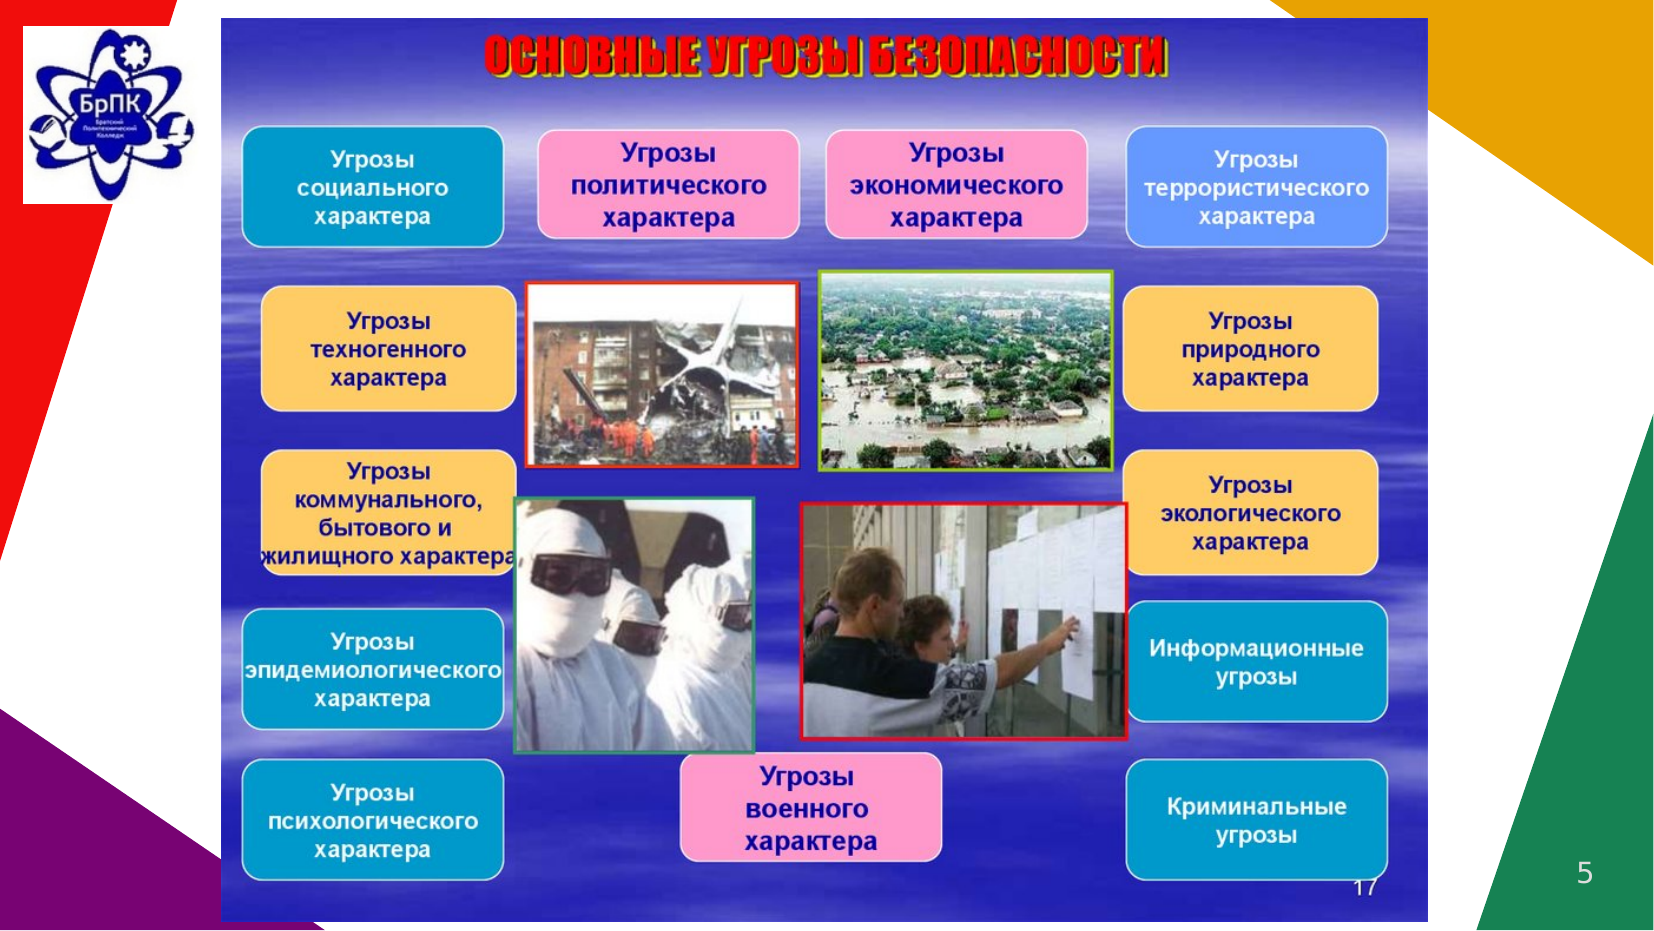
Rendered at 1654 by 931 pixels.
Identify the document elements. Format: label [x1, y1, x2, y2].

picture [221, 18, 1428, 922]
picture [23, 26, 200, 204]
